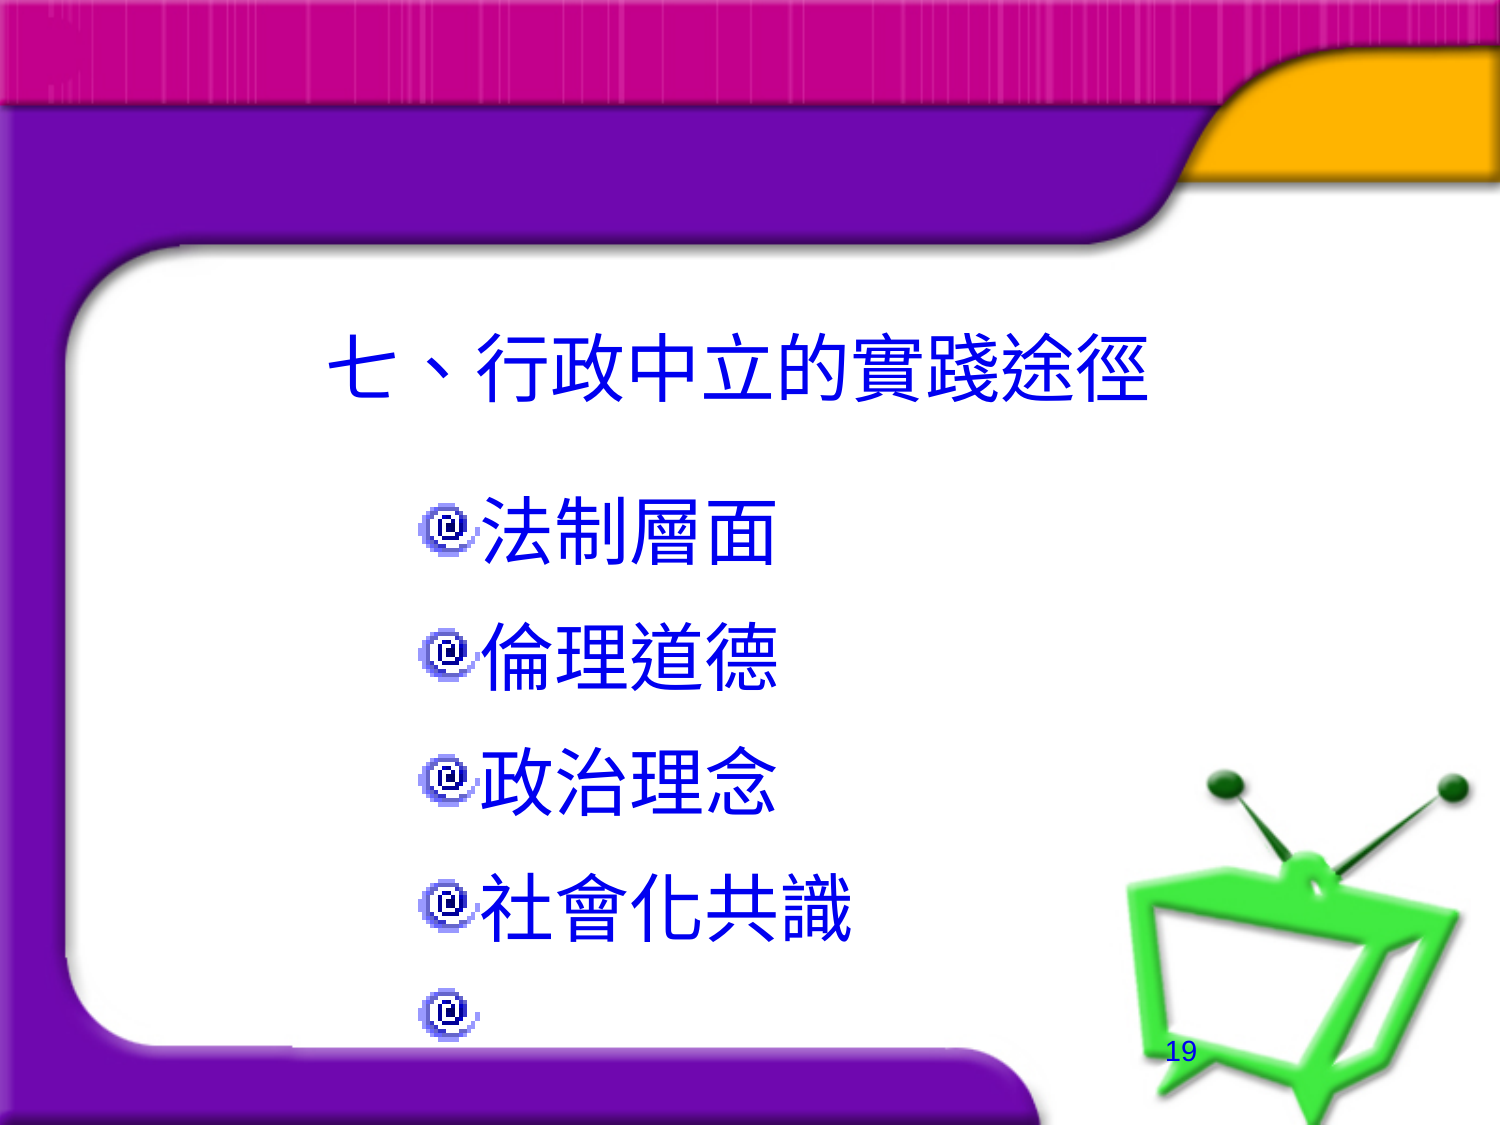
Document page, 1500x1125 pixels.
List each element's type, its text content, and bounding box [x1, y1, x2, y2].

text_box [1149, 1025, 1463, 1101]
list 七、行政中立的實踐途徑 法制層面 倫理道德 政治理念 社會化共識 [253, 314, 1190, 977]
